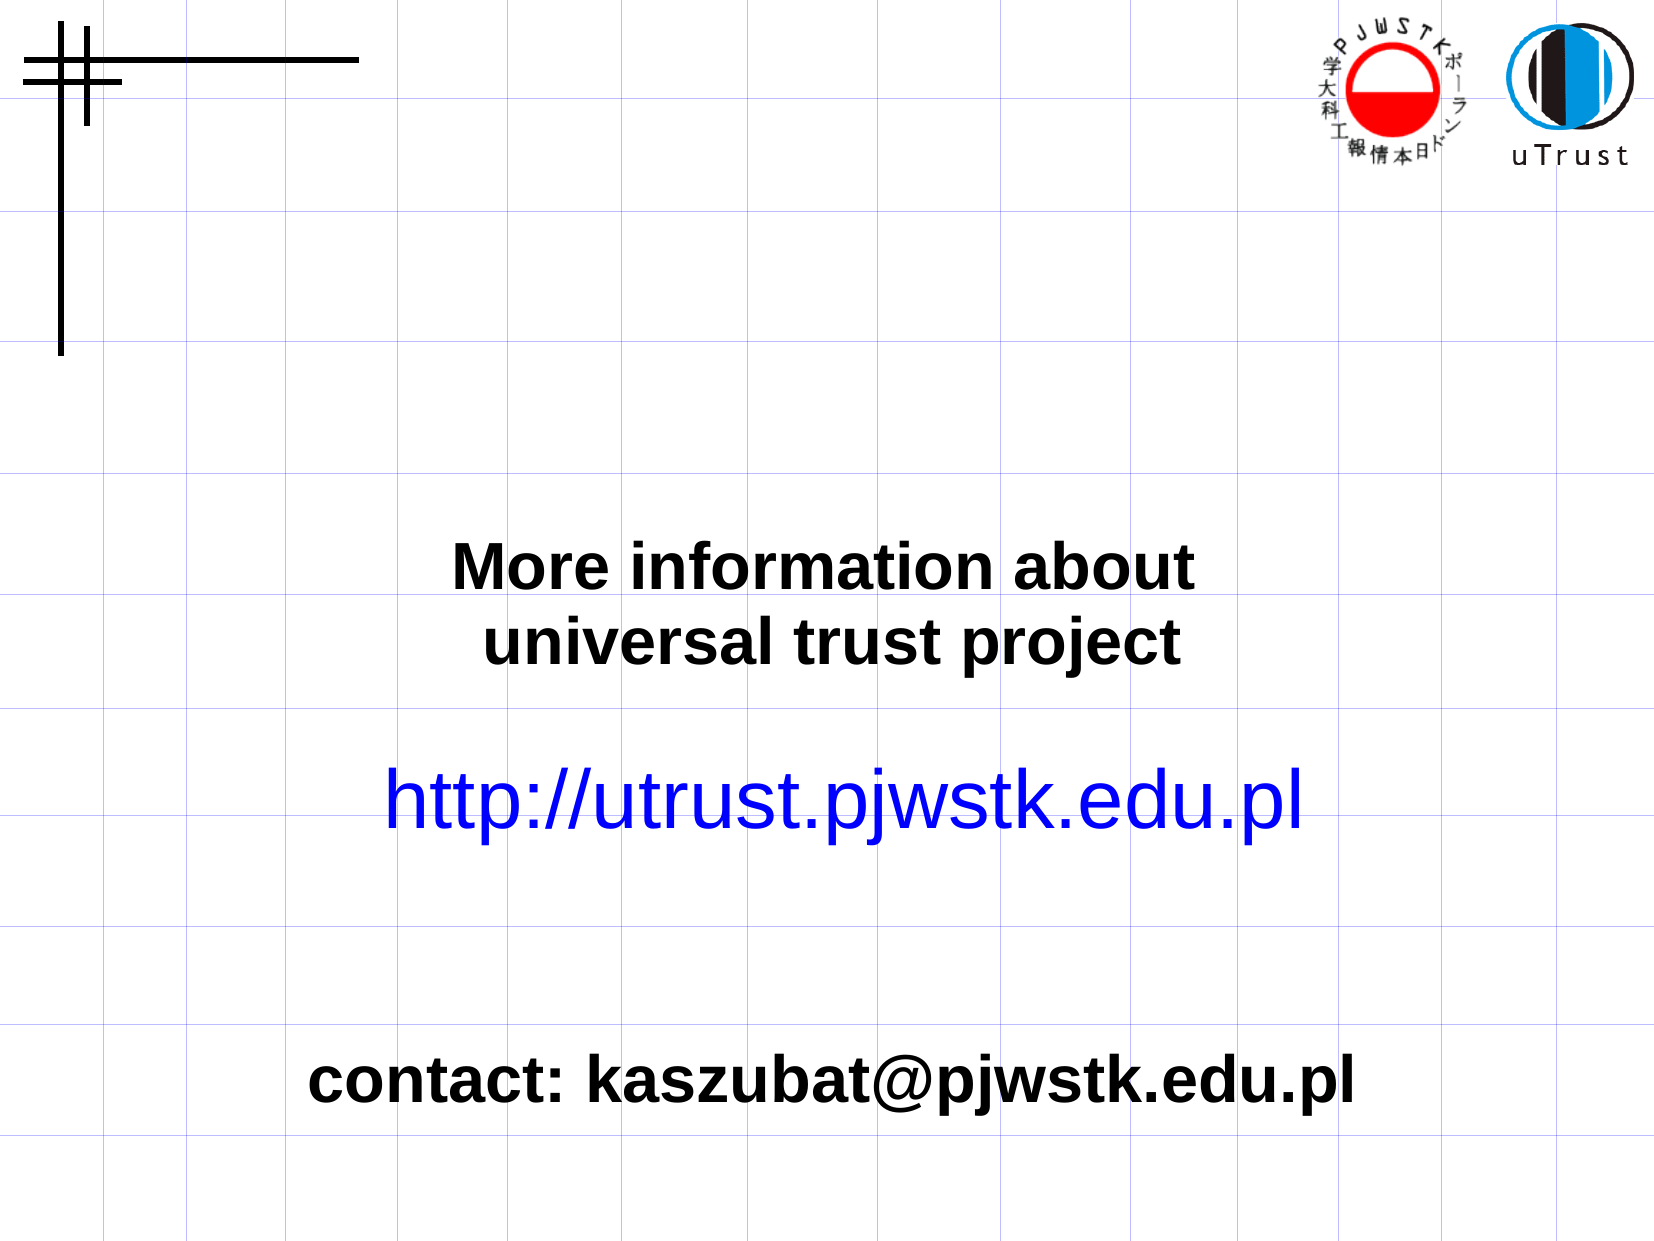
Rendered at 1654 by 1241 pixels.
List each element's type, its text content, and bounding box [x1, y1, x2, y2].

picture [1512, 30, 1565, 125]
picture [1506, 23, 1634, 165]
picture [1304, 0, 1479, 178]
text_box More information about universal trust project http://utrust.pjwstk.edu.pl contact: kaszubat@pjwstk.edu.pl [195, 372, 1471, 1125]
